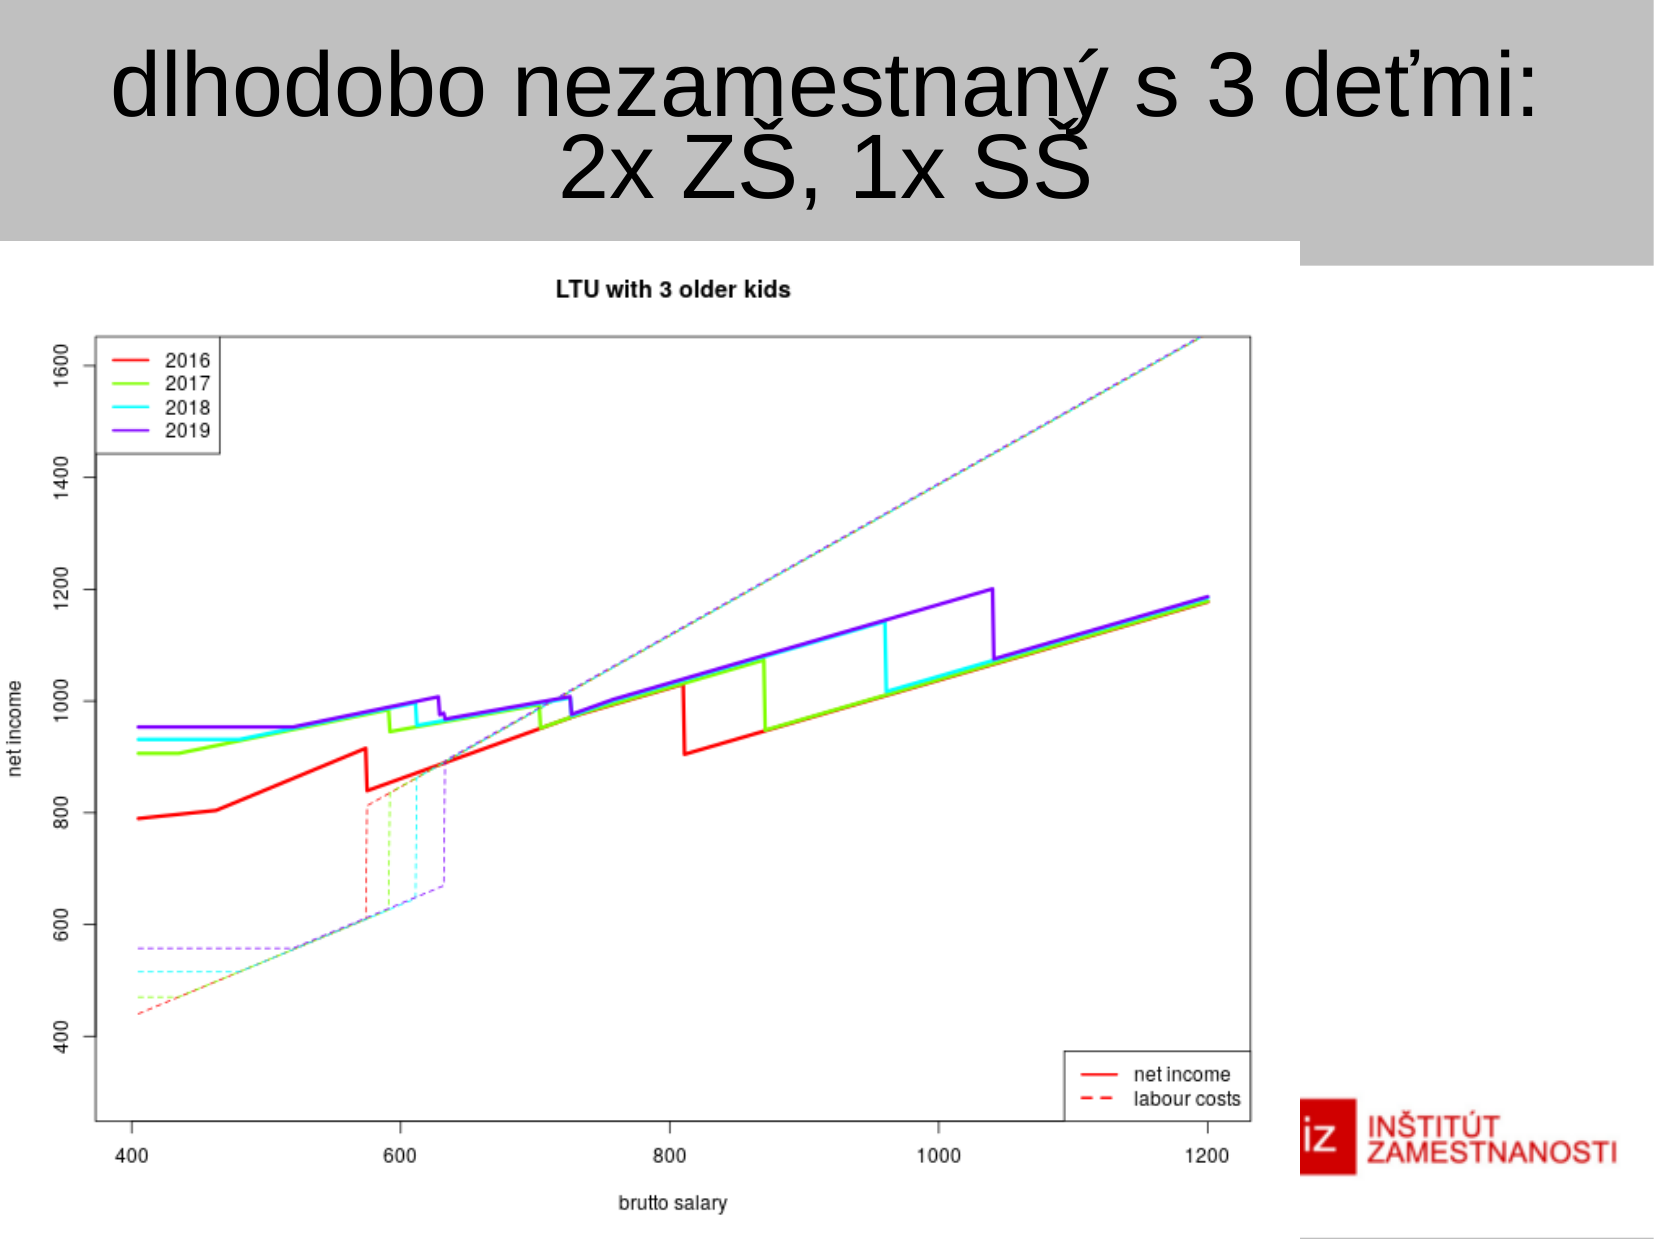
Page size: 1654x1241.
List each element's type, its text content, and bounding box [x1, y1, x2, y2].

title dlhodobo nezamestnaný s 3 deťmi: 2x ZŠ, 1x SŠ [88, 29, 1565, 237]
picture [0, 241, 1654, 1241]
